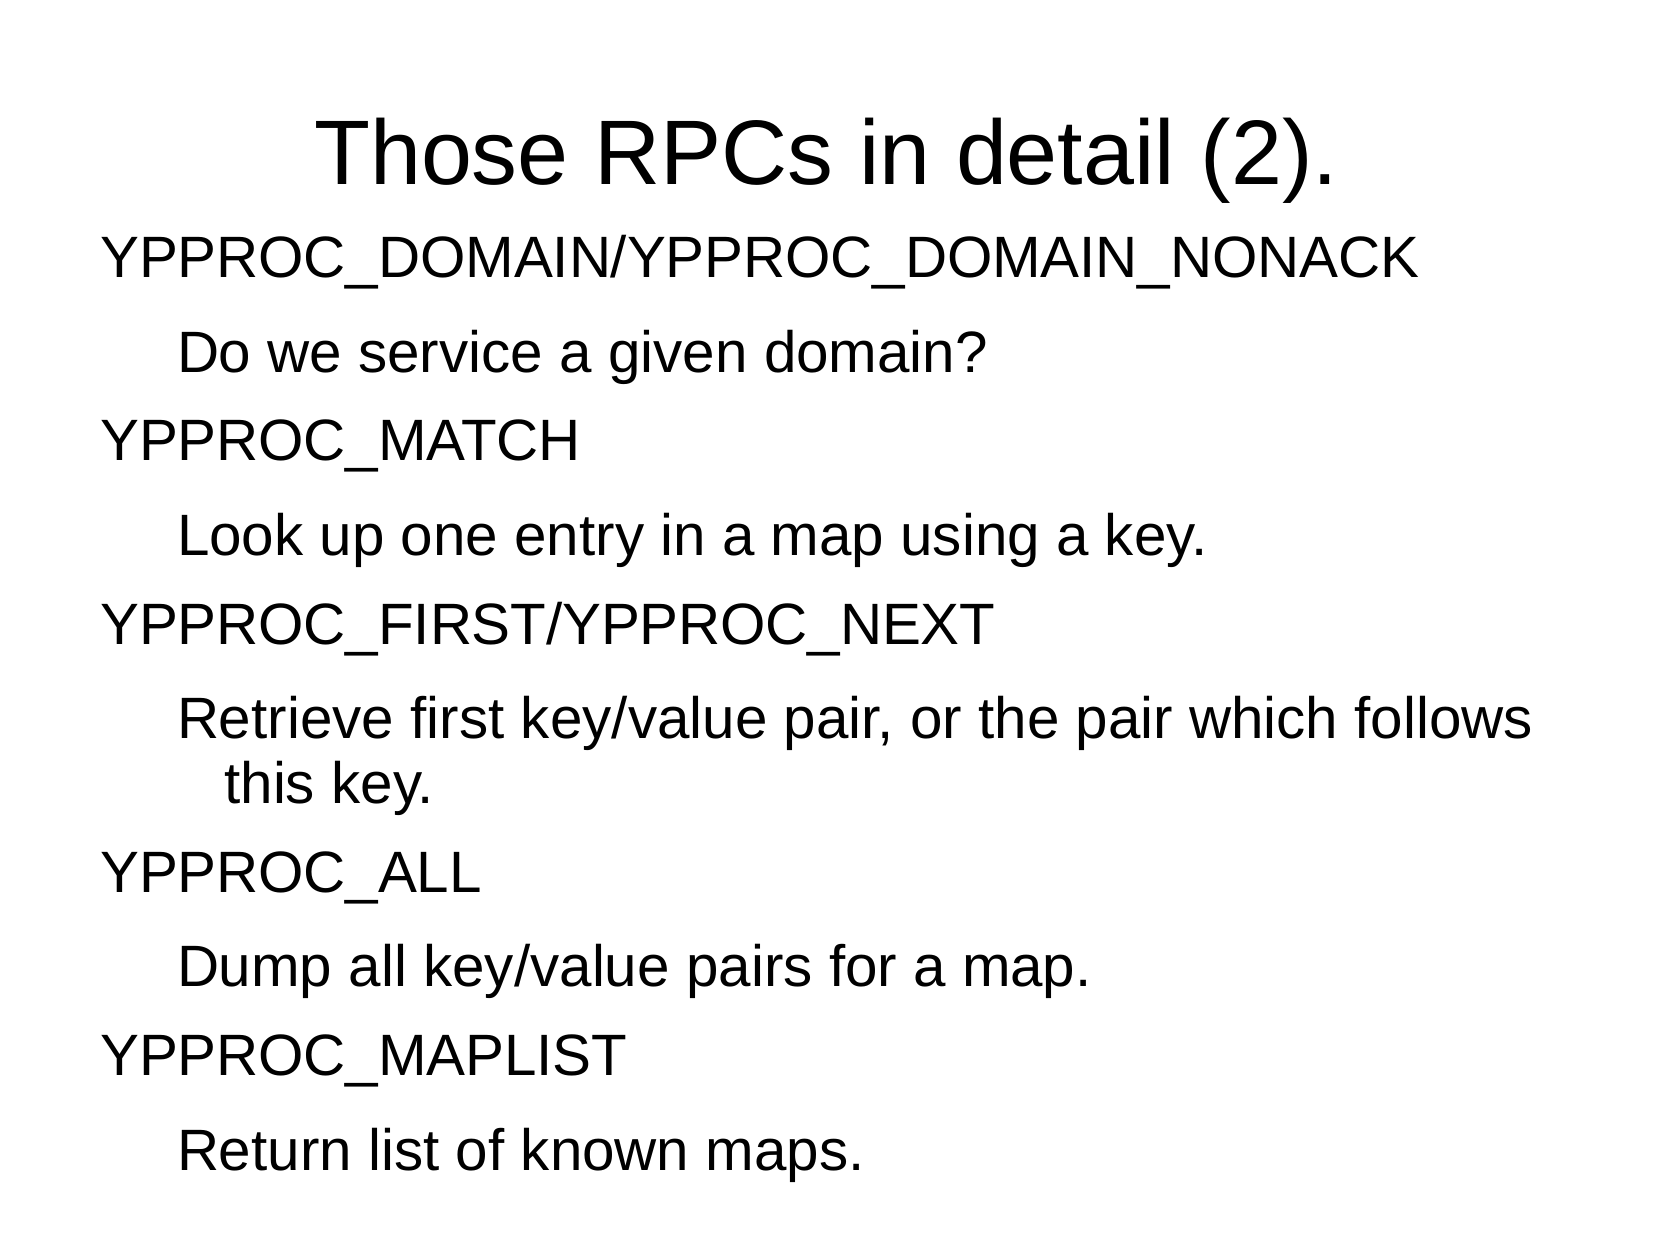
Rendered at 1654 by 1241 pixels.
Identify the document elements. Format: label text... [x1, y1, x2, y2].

list YPPROC_DOMAIN/YPPROC_DOMAIN_NONACK Do we service a given domain? YPPROC_MATCH Look up one entry in a map using a key. YPPROC_FIRST/YPPROC_NEXT Retrieve first key/value pair, or the pair which follows this key. YPPROC_ALL Dump all key/value pairs for a map. YPPROC_MAPLIST Return list of known maps. [82, 225, 1571, 1201]
title Those RPCs in detail (2). [82, 56, 1571, 225]
